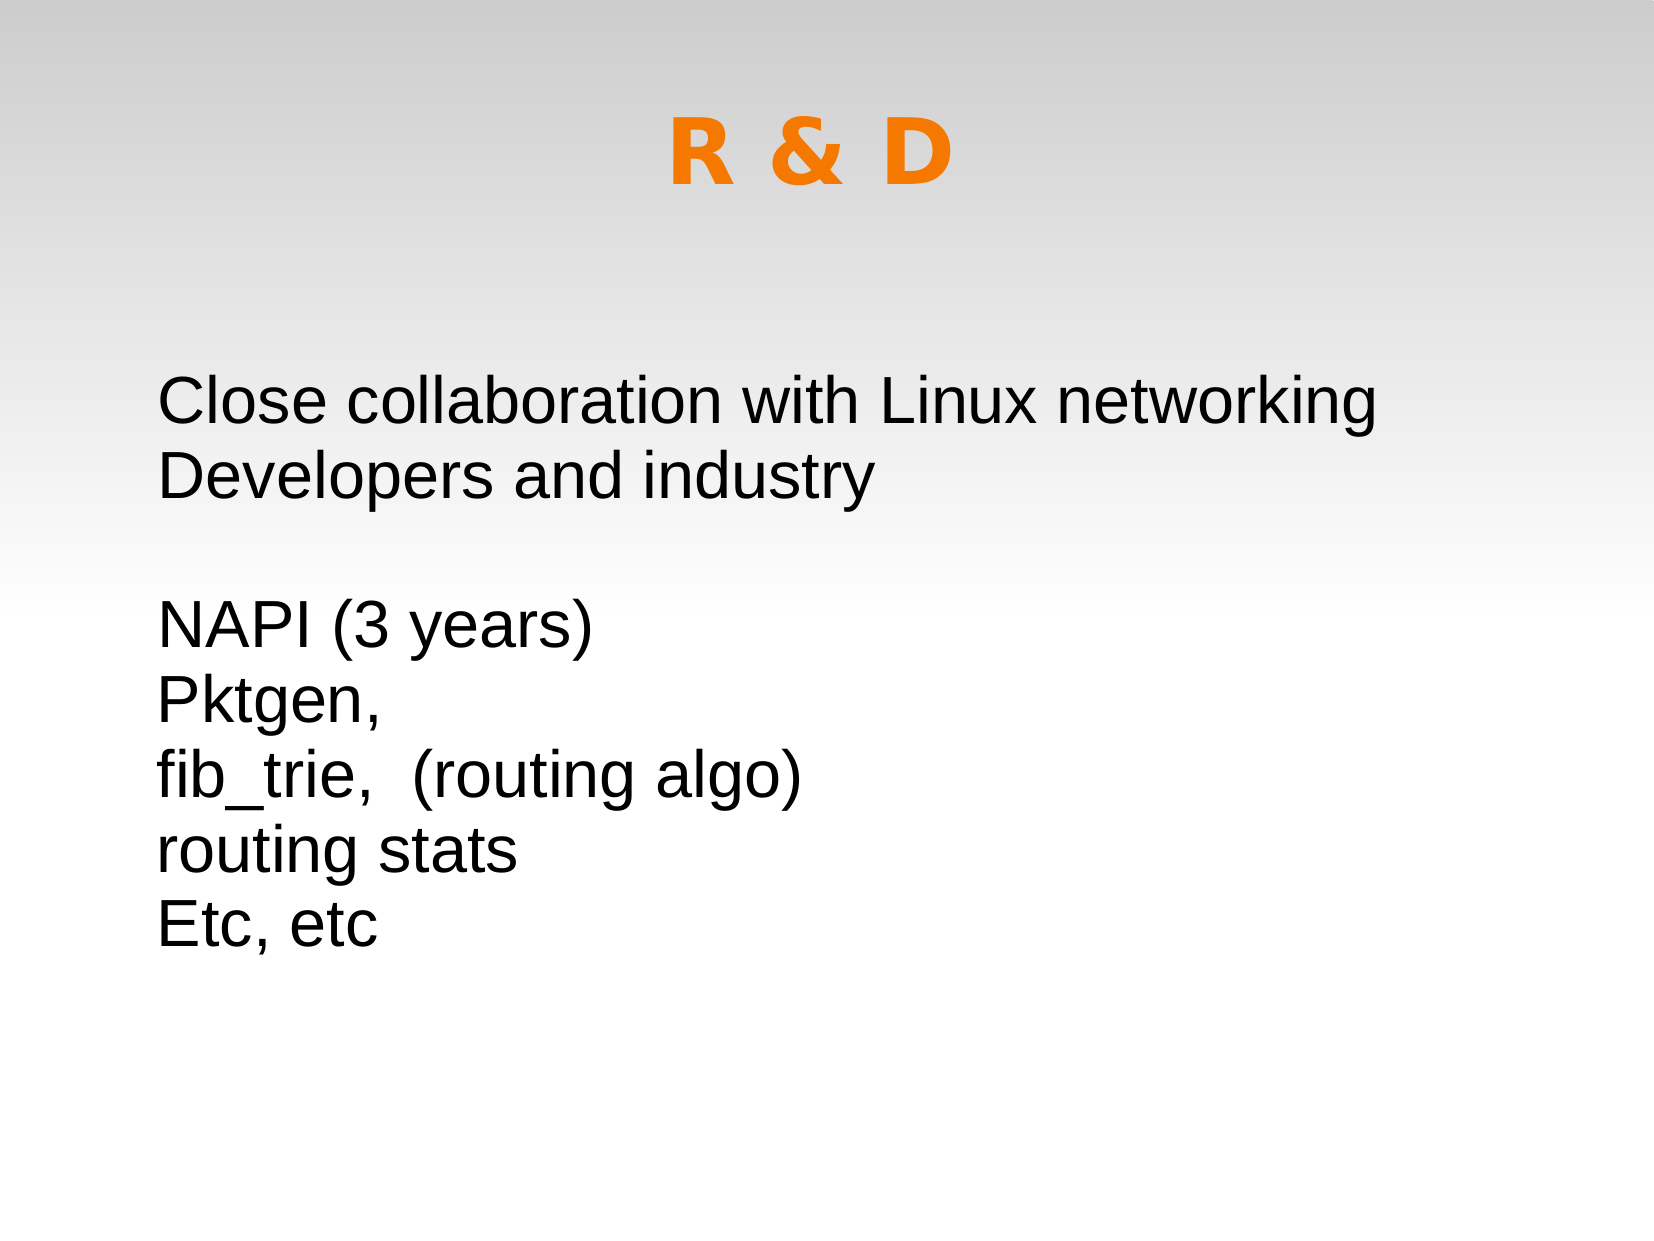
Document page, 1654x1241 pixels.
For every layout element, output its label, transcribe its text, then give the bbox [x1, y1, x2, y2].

title R & D [82, 49, 1571, 257]
subtitle Close collaboration with Linux networking Developers and industry NAPI (3 years) Pktgen, fib_trie, (routing algo) routing stats Etc, etc [82, 290, 1571, 1109]
